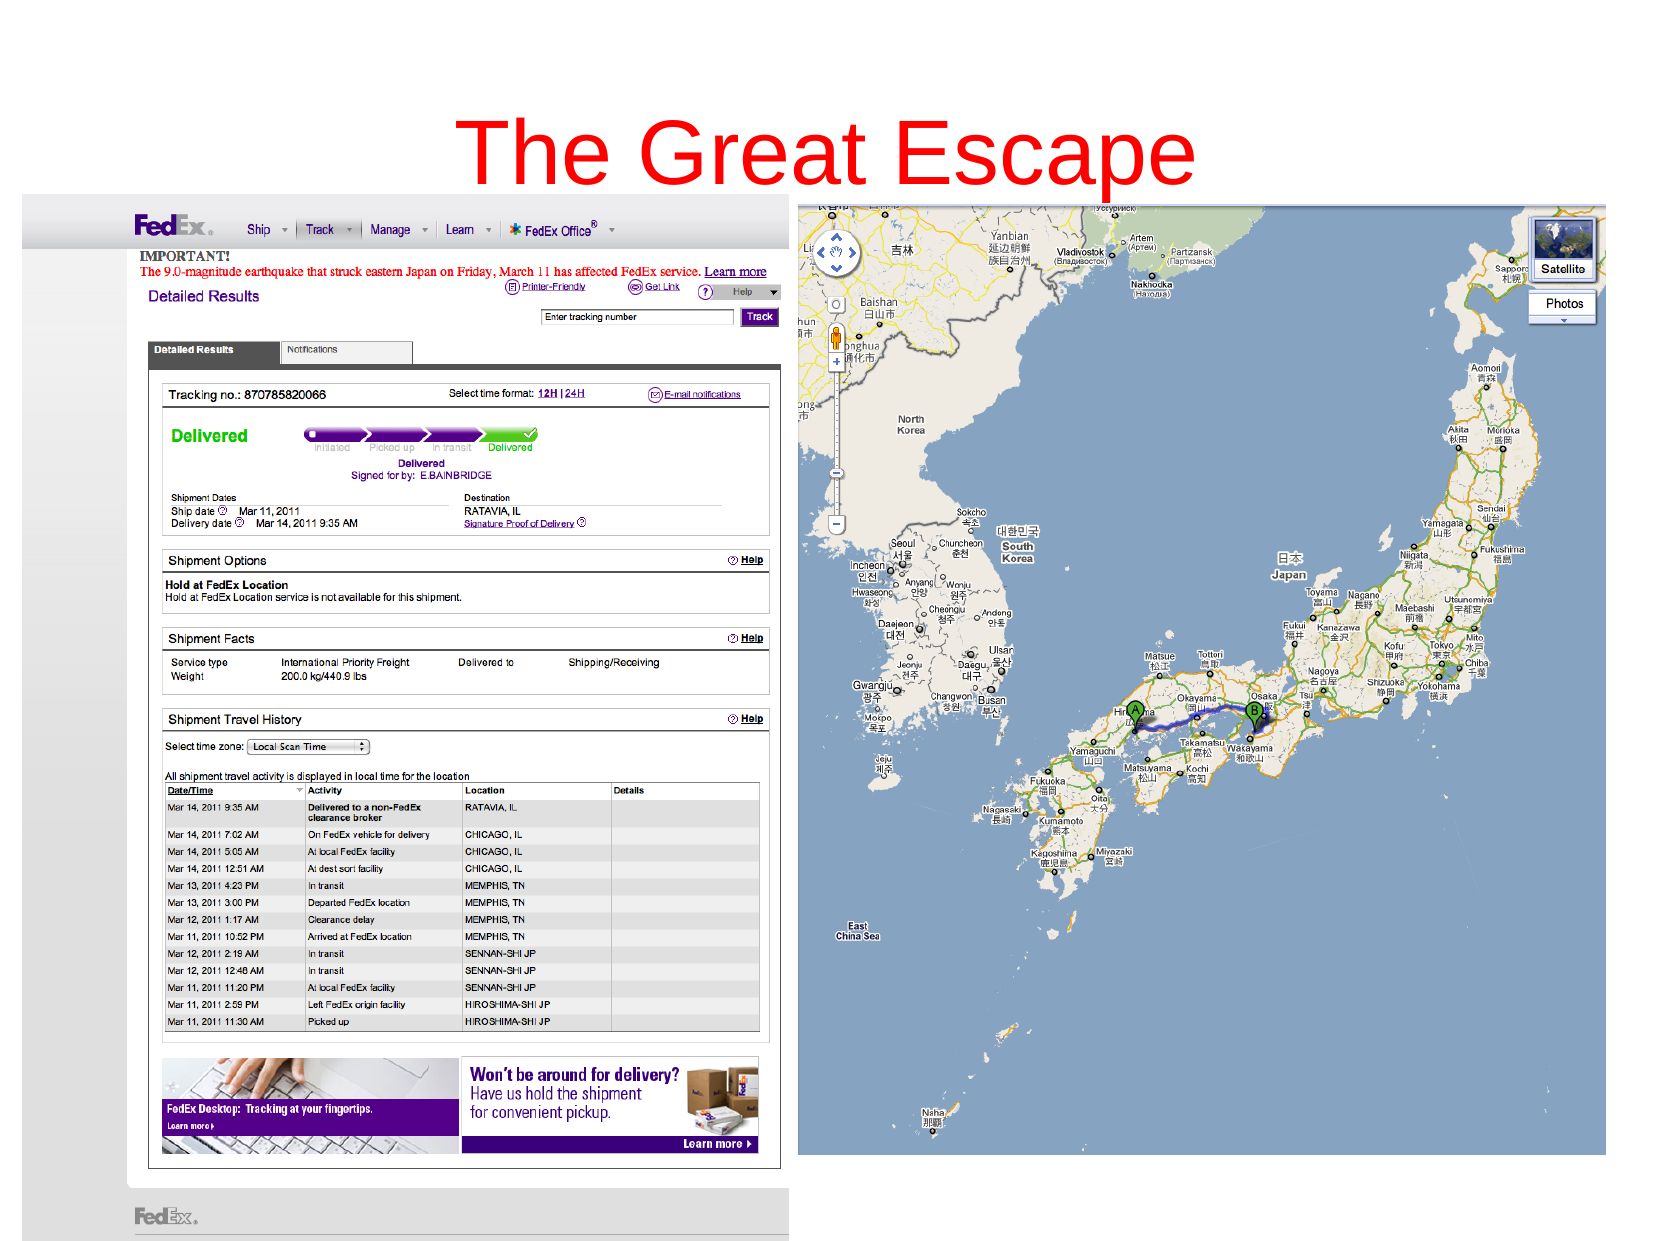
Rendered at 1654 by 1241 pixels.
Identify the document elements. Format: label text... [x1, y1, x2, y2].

picture [798, 204, 1606, 1156]
title The Great Escape [82, 49, 1571, 257]
picture [22, 194, 789, 1241]
